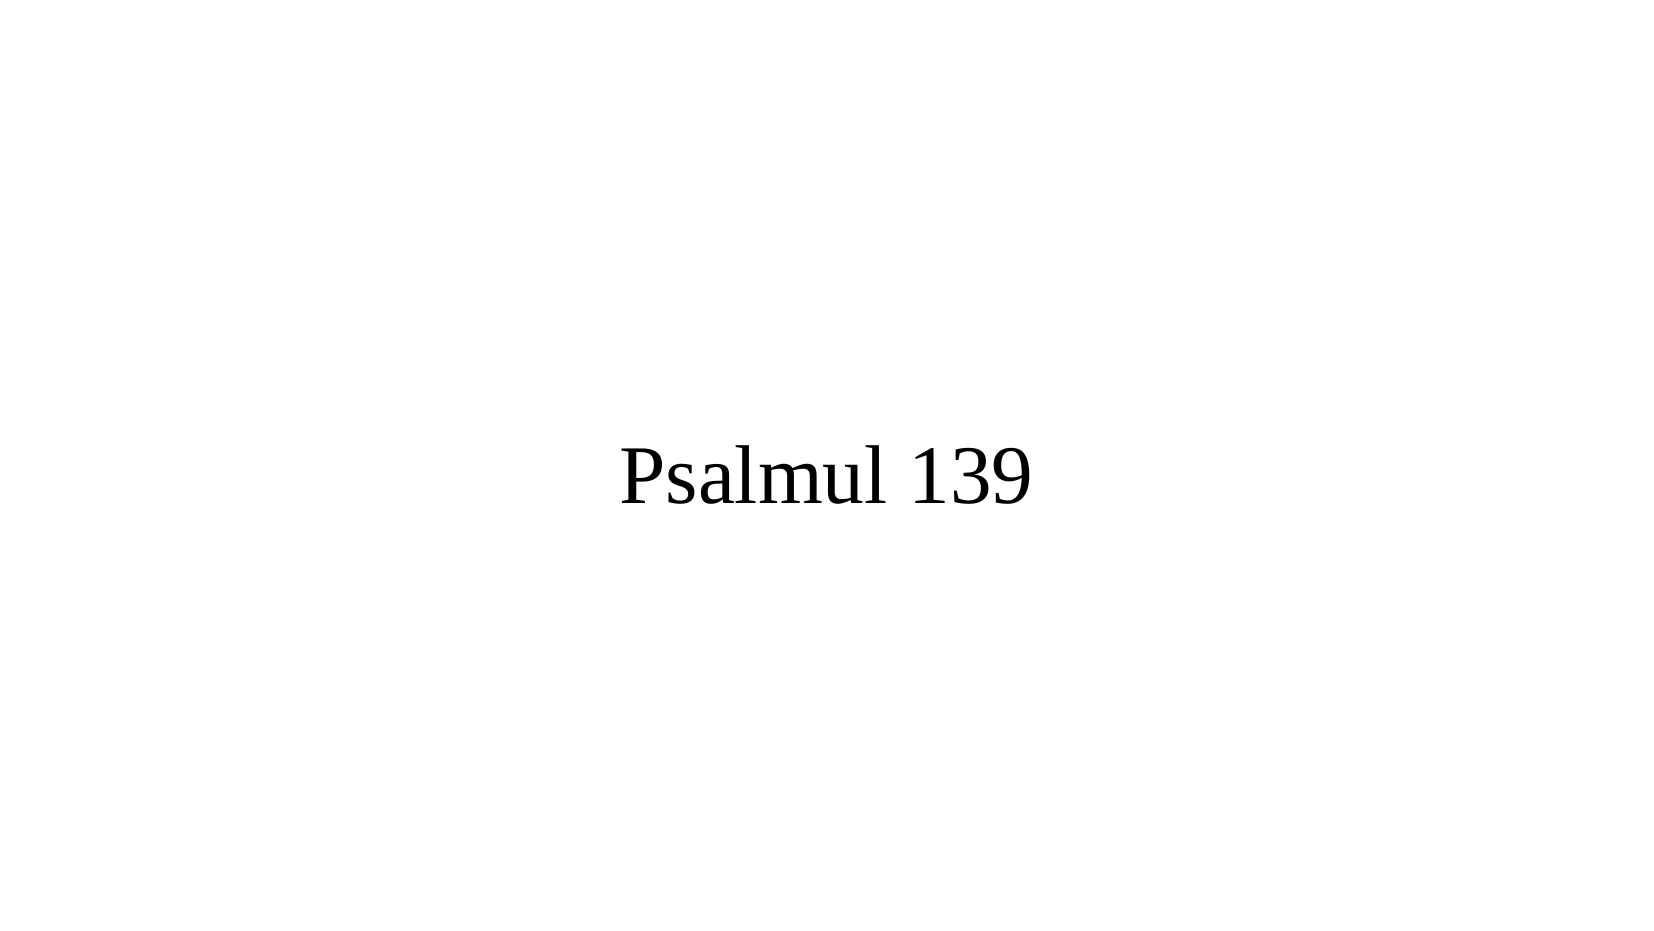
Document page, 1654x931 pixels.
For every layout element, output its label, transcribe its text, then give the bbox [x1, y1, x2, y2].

title Psalmul 139 [165, 420, 1489, 522]
